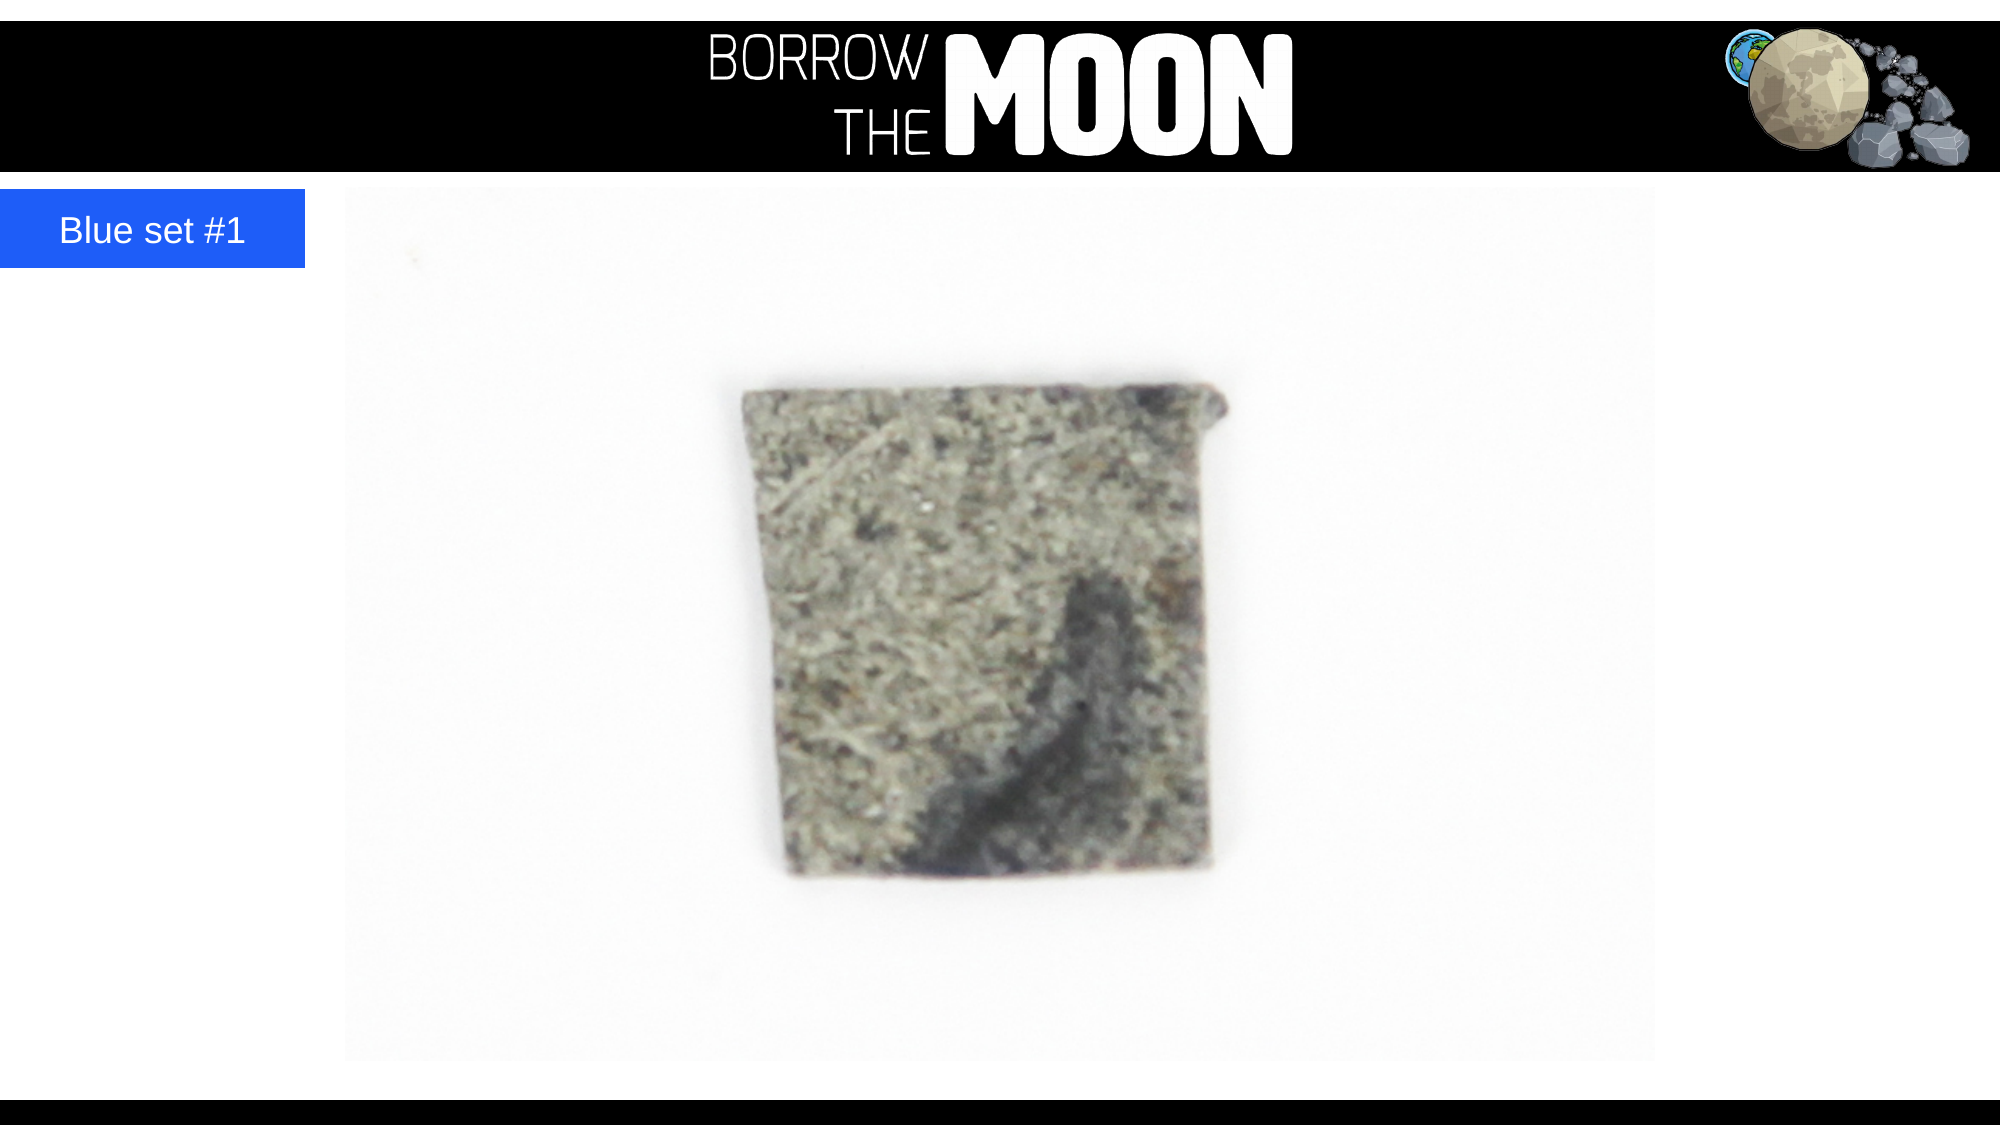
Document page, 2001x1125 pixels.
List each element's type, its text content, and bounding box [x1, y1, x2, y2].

text_box Blue set #1 [0, 189, 305, 268]
picture [345, 187, 1655, 1061]
